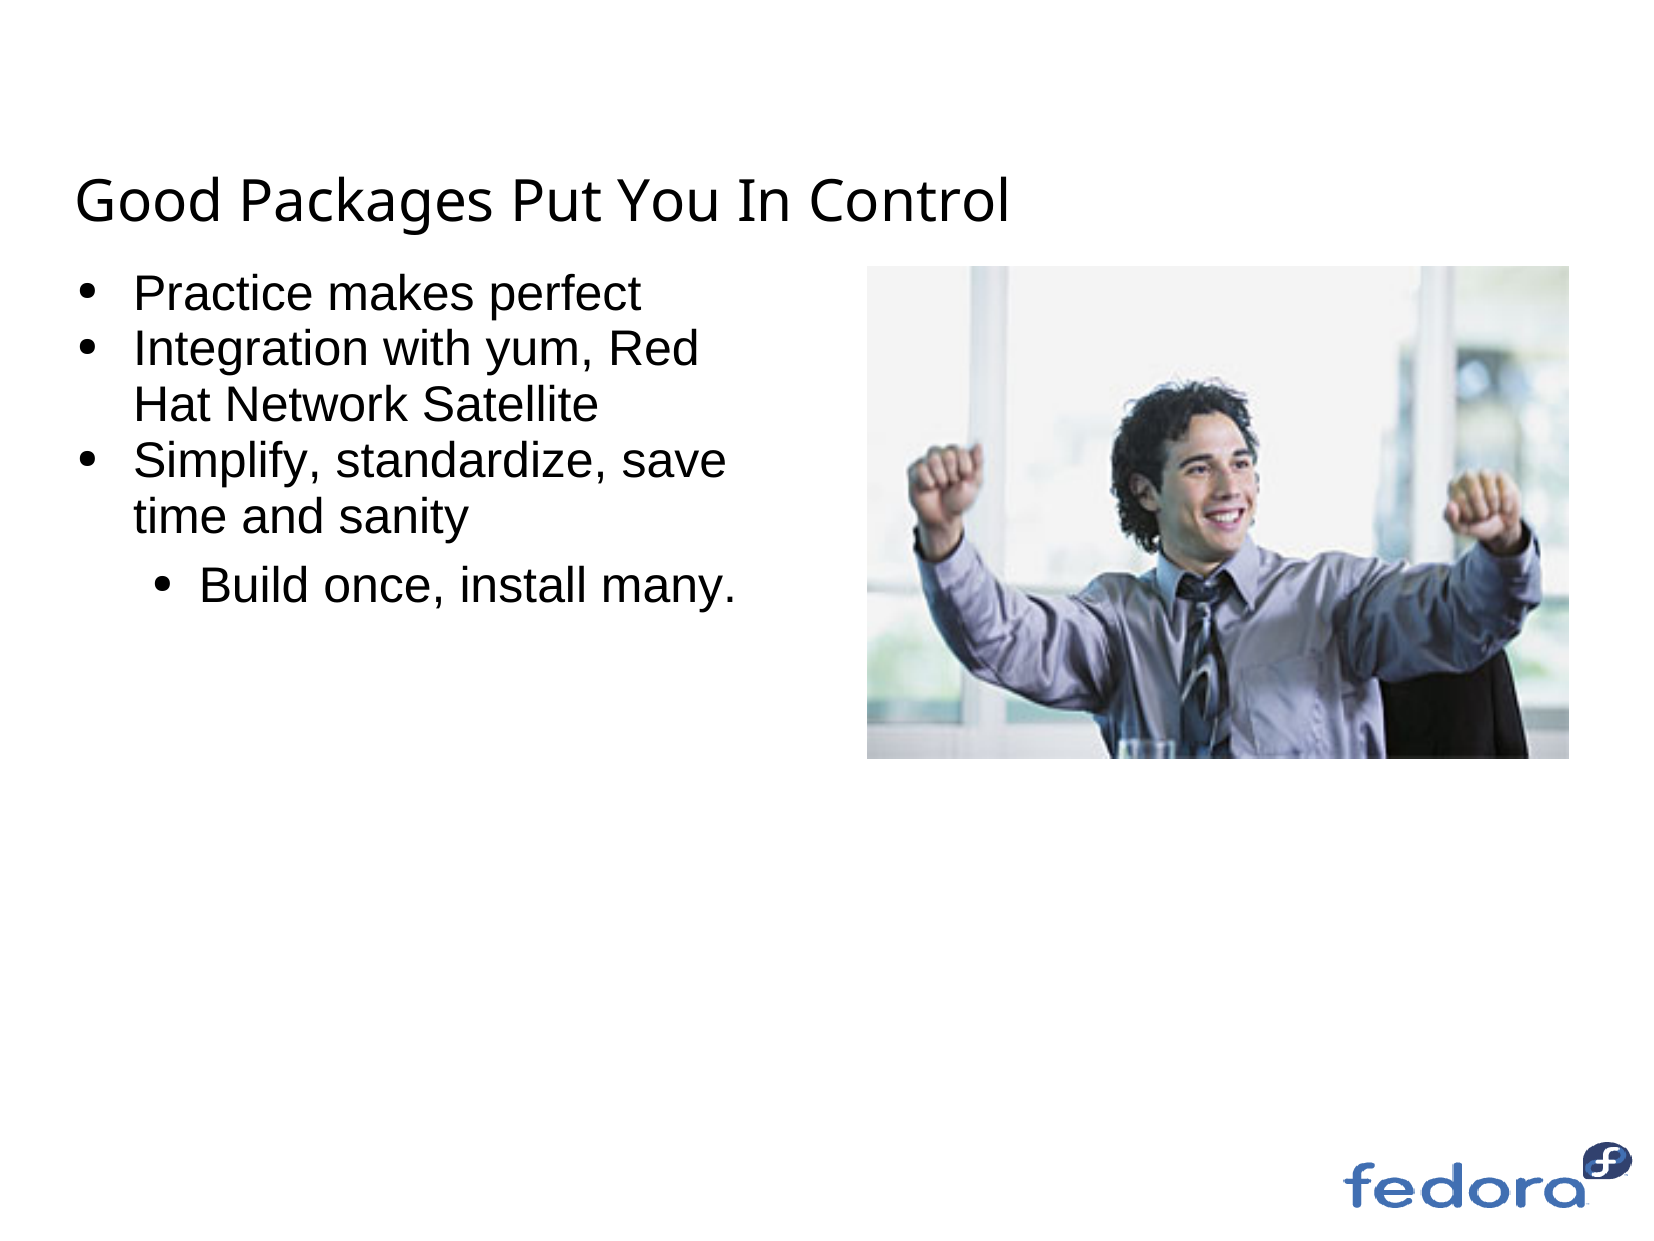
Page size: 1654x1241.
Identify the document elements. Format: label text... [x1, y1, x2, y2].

picture [867, 266, 1569, 759]
list Practice makes perfect Integration with yum, Red Hat Network Satellite Simplify, standardize, save time and sanity Build once, install many. [77, 264, 772, 1174]
title Good Packages Put You In Control [74, 140, 1506, 259]
picture [1332, 1124, 1651, 1227]
